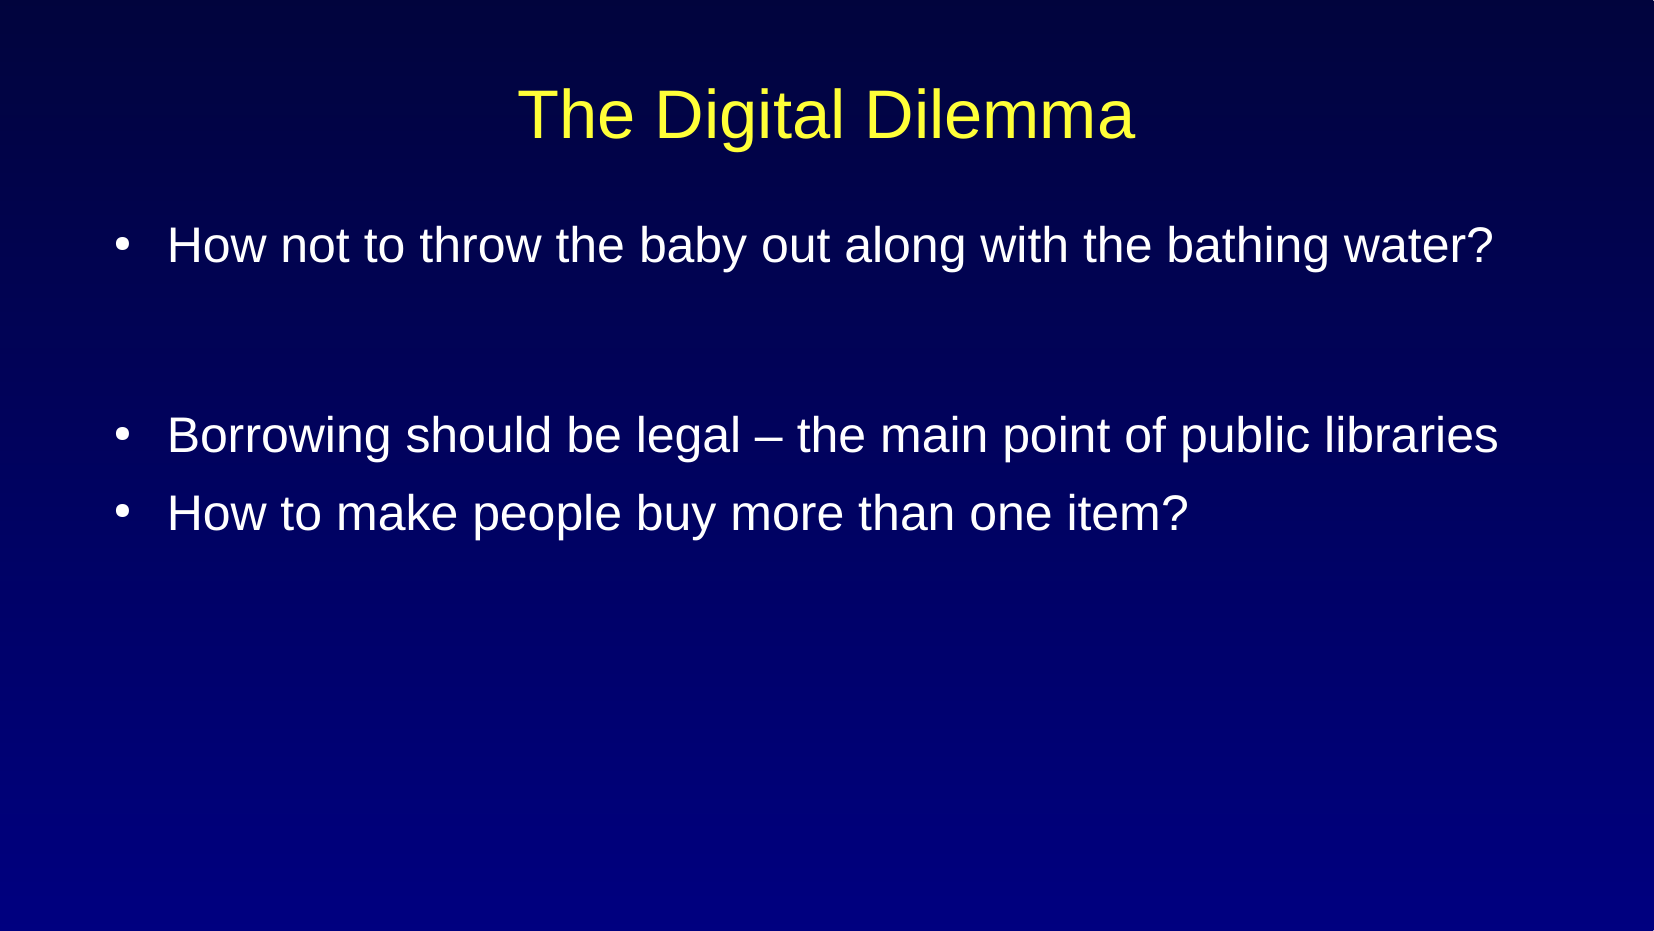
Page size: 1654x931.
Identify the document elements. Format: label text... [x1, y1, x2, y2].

title The Digital Dilemma [82, 37, 1571, 193]
list How not to throw the baby out along with the bathing water? Borrowing should be legal – the main point of public libraries How to make people buy more than one item? [82, 217, 1571, 758]
